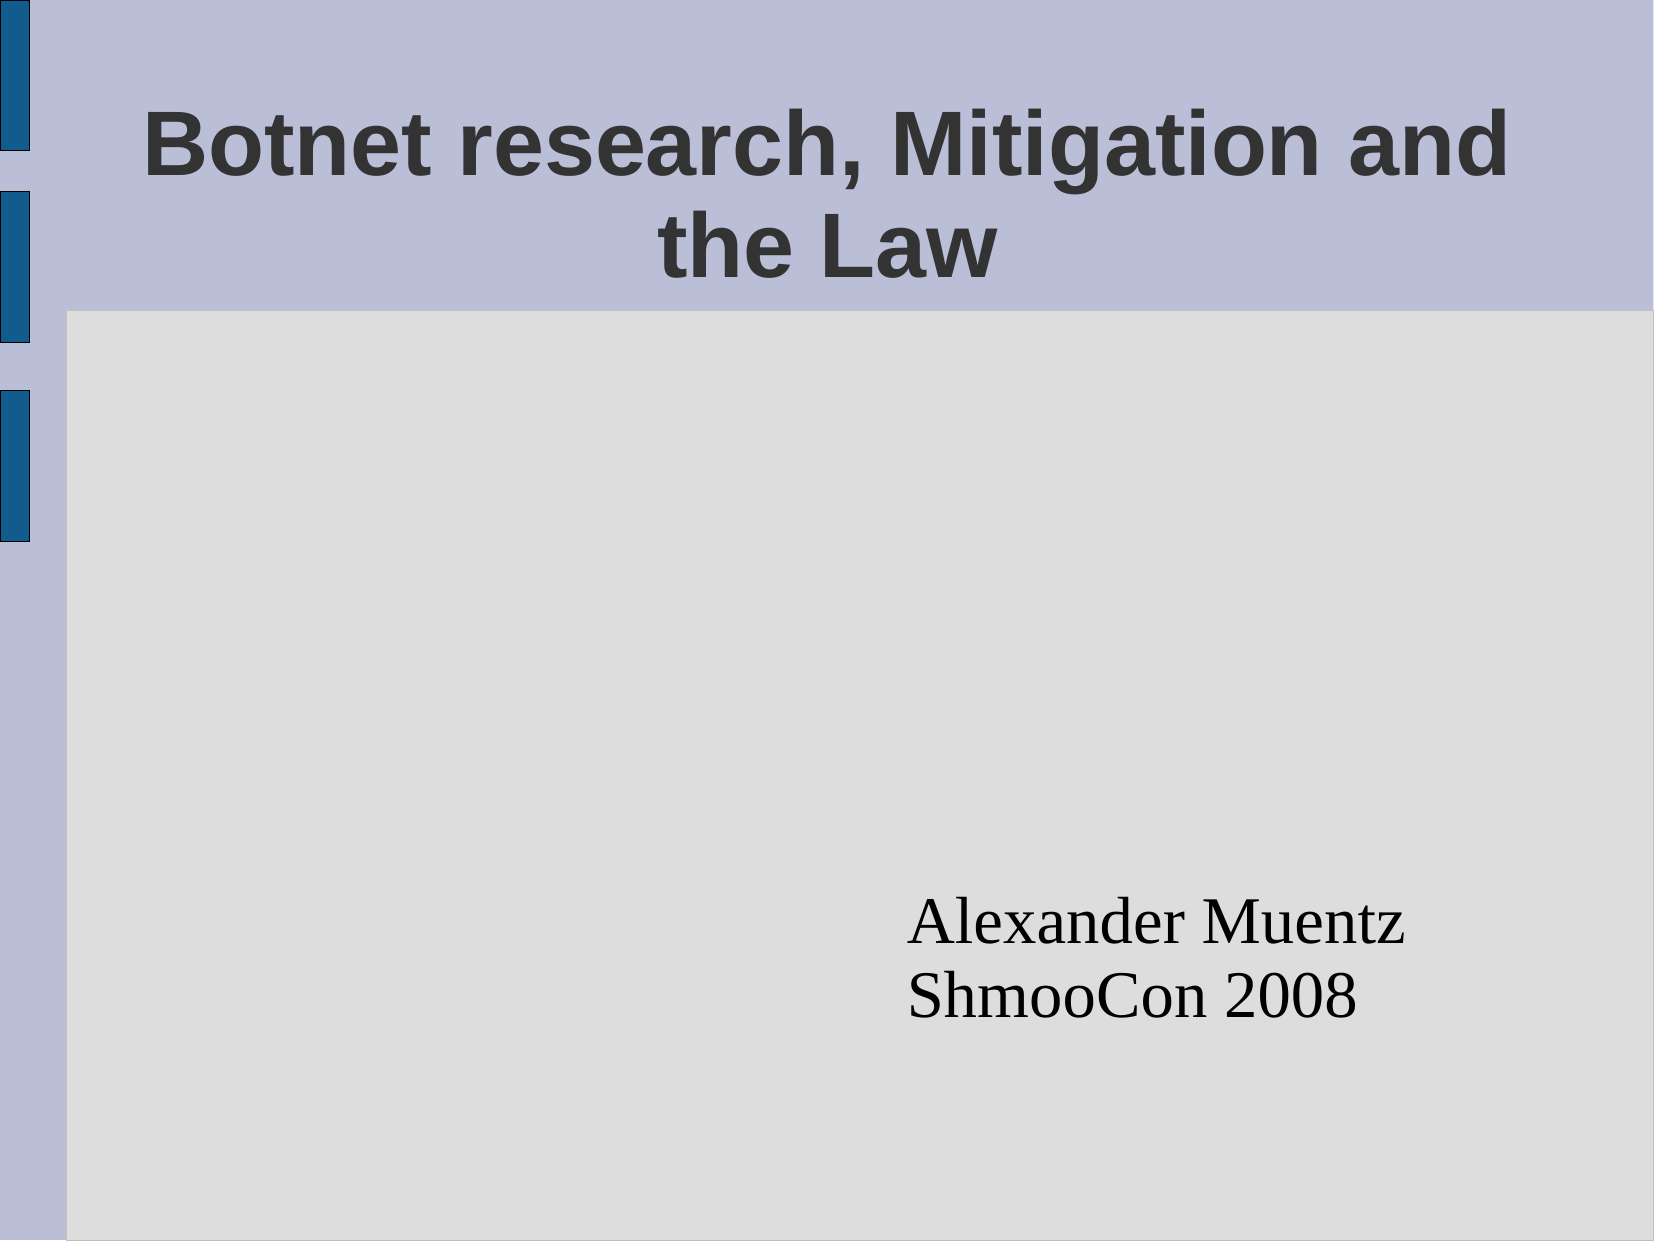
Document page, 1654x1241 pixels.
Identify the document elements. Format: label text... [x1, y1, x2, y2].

subtitle Alexander Muentz ShmooCon 2008 [121, 352, 1534, 1119]
title Botnet research, Mitigation and the Law [121, 89, 1534, 301]
